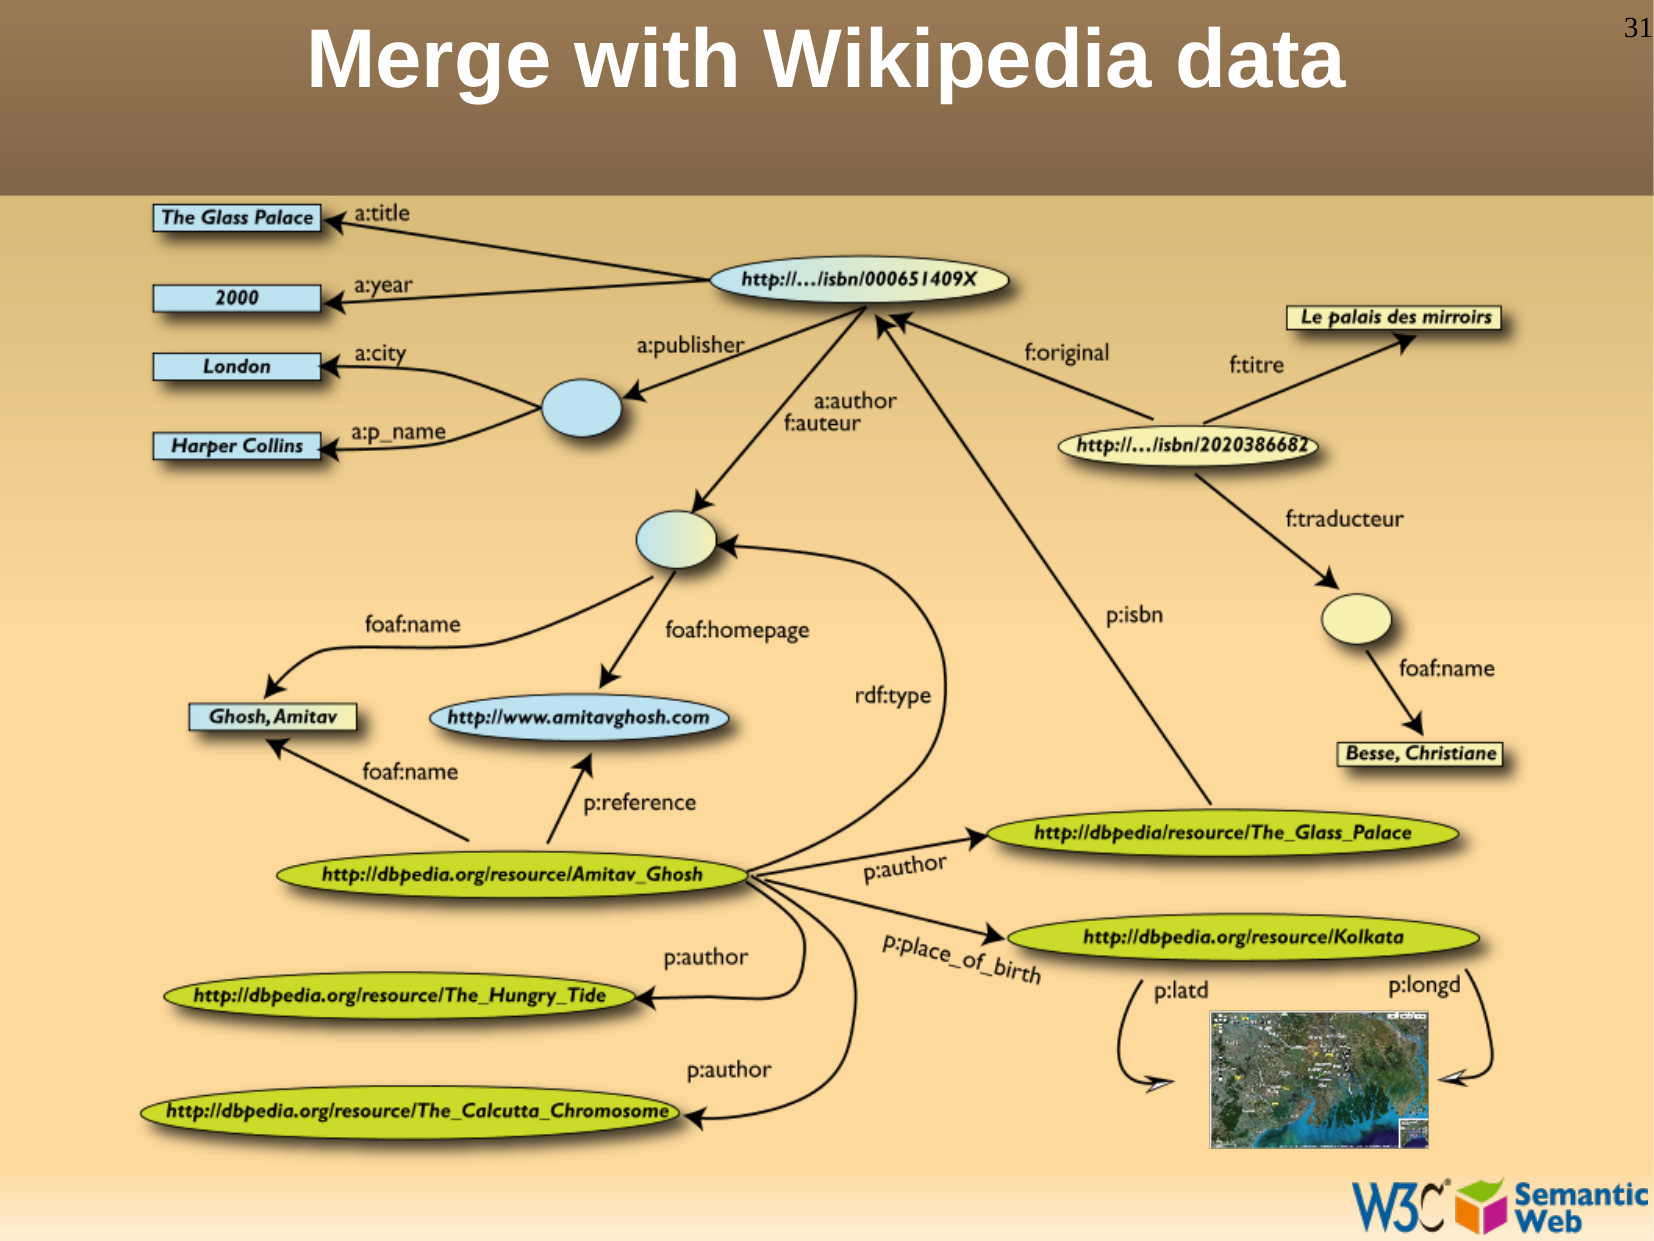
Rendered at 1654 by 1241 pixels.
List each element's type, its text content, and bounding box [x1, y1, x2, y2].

title Merge with Wikipedia data [0, 0, 1654, 119]
picture [0, 119, 1654, 1241]
